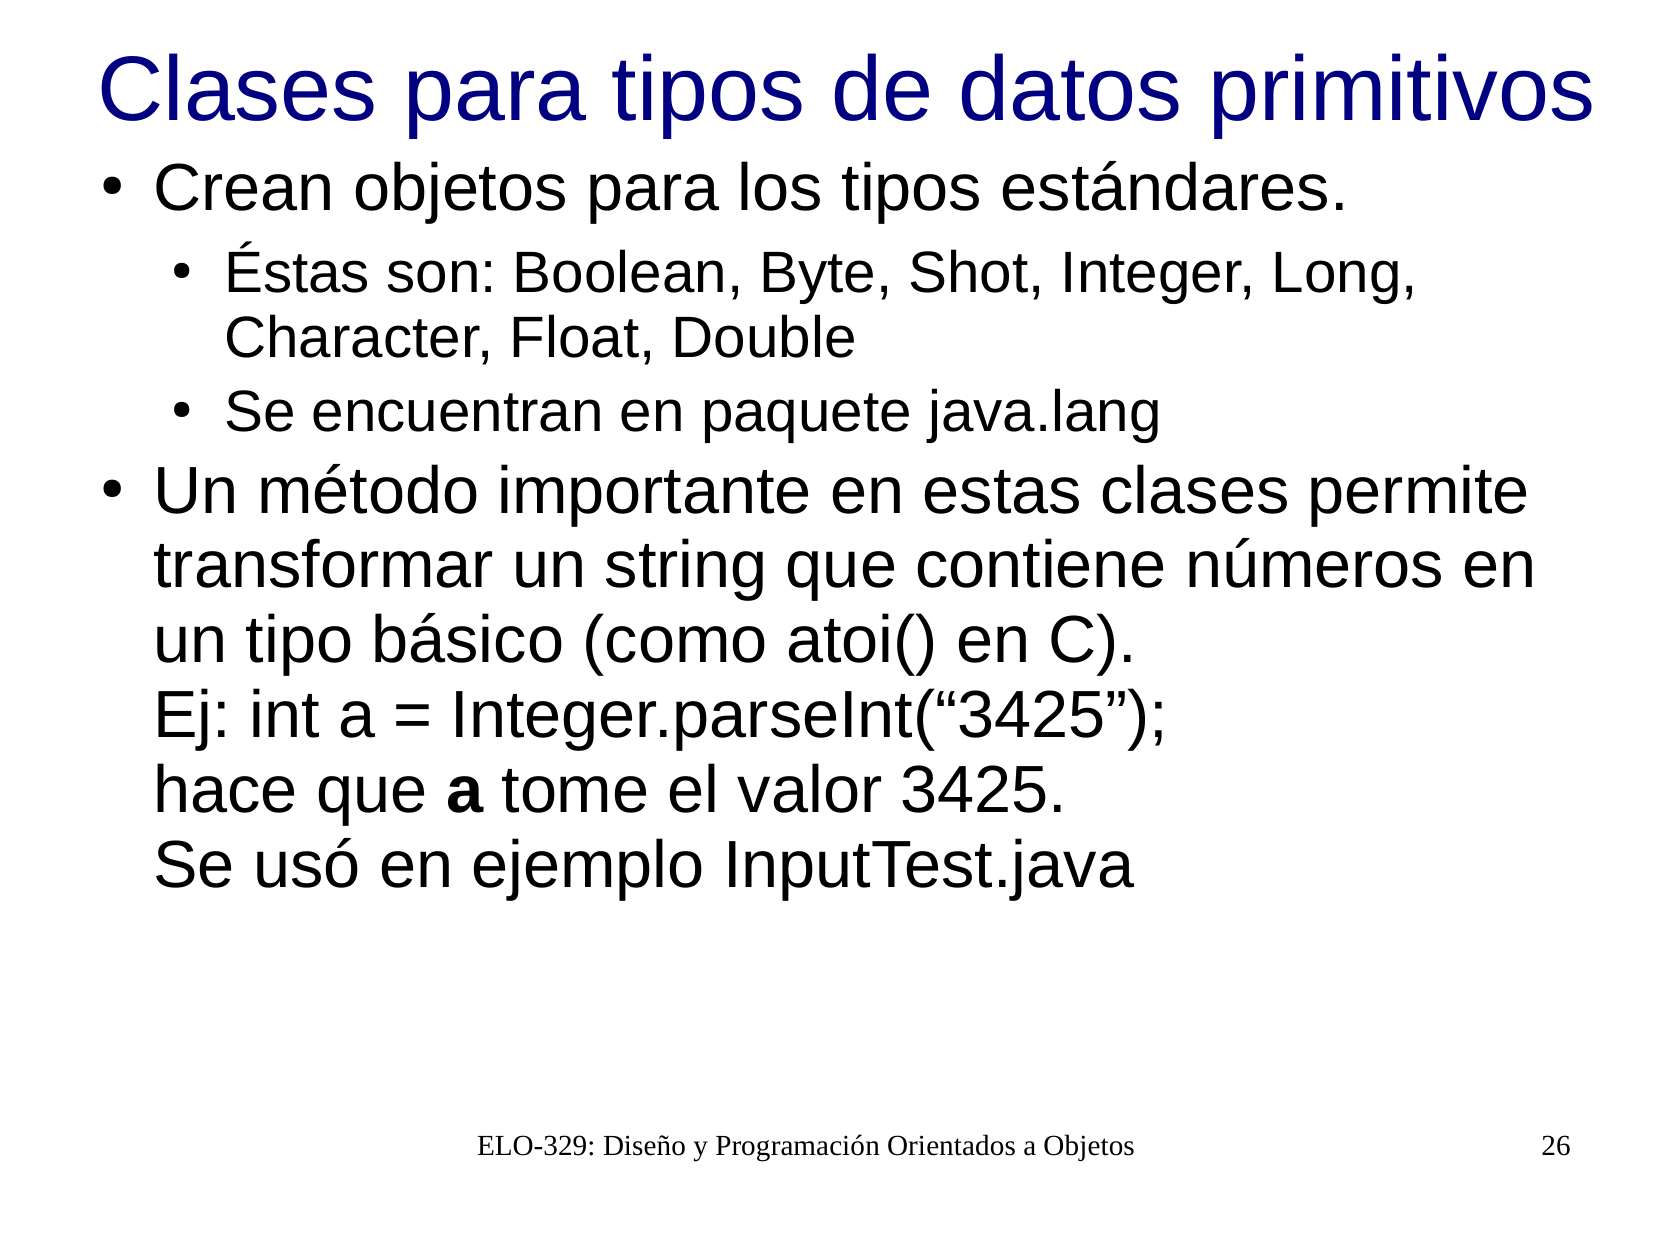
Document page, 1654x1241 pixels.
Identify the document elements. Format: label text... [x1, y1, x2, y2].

title Clases para tipos de datos primitivos [82, 26, 1613, 151]
list Crean objetos para los tipos estándares. Éstas son: Boolean, Byte, Shot, Integer, Long, Character, Float, Double Se encuentran en paquete java.lang Un método importante en estas clases permite transformar un string que contiene números en un tipo básico (como atoi() en C). Ej: int a = Integer.parseInt(“3425”); hace que a tome el valor 3425. Se usó en ejemplo InputTest.java [82, 150, 1571, 1126]
